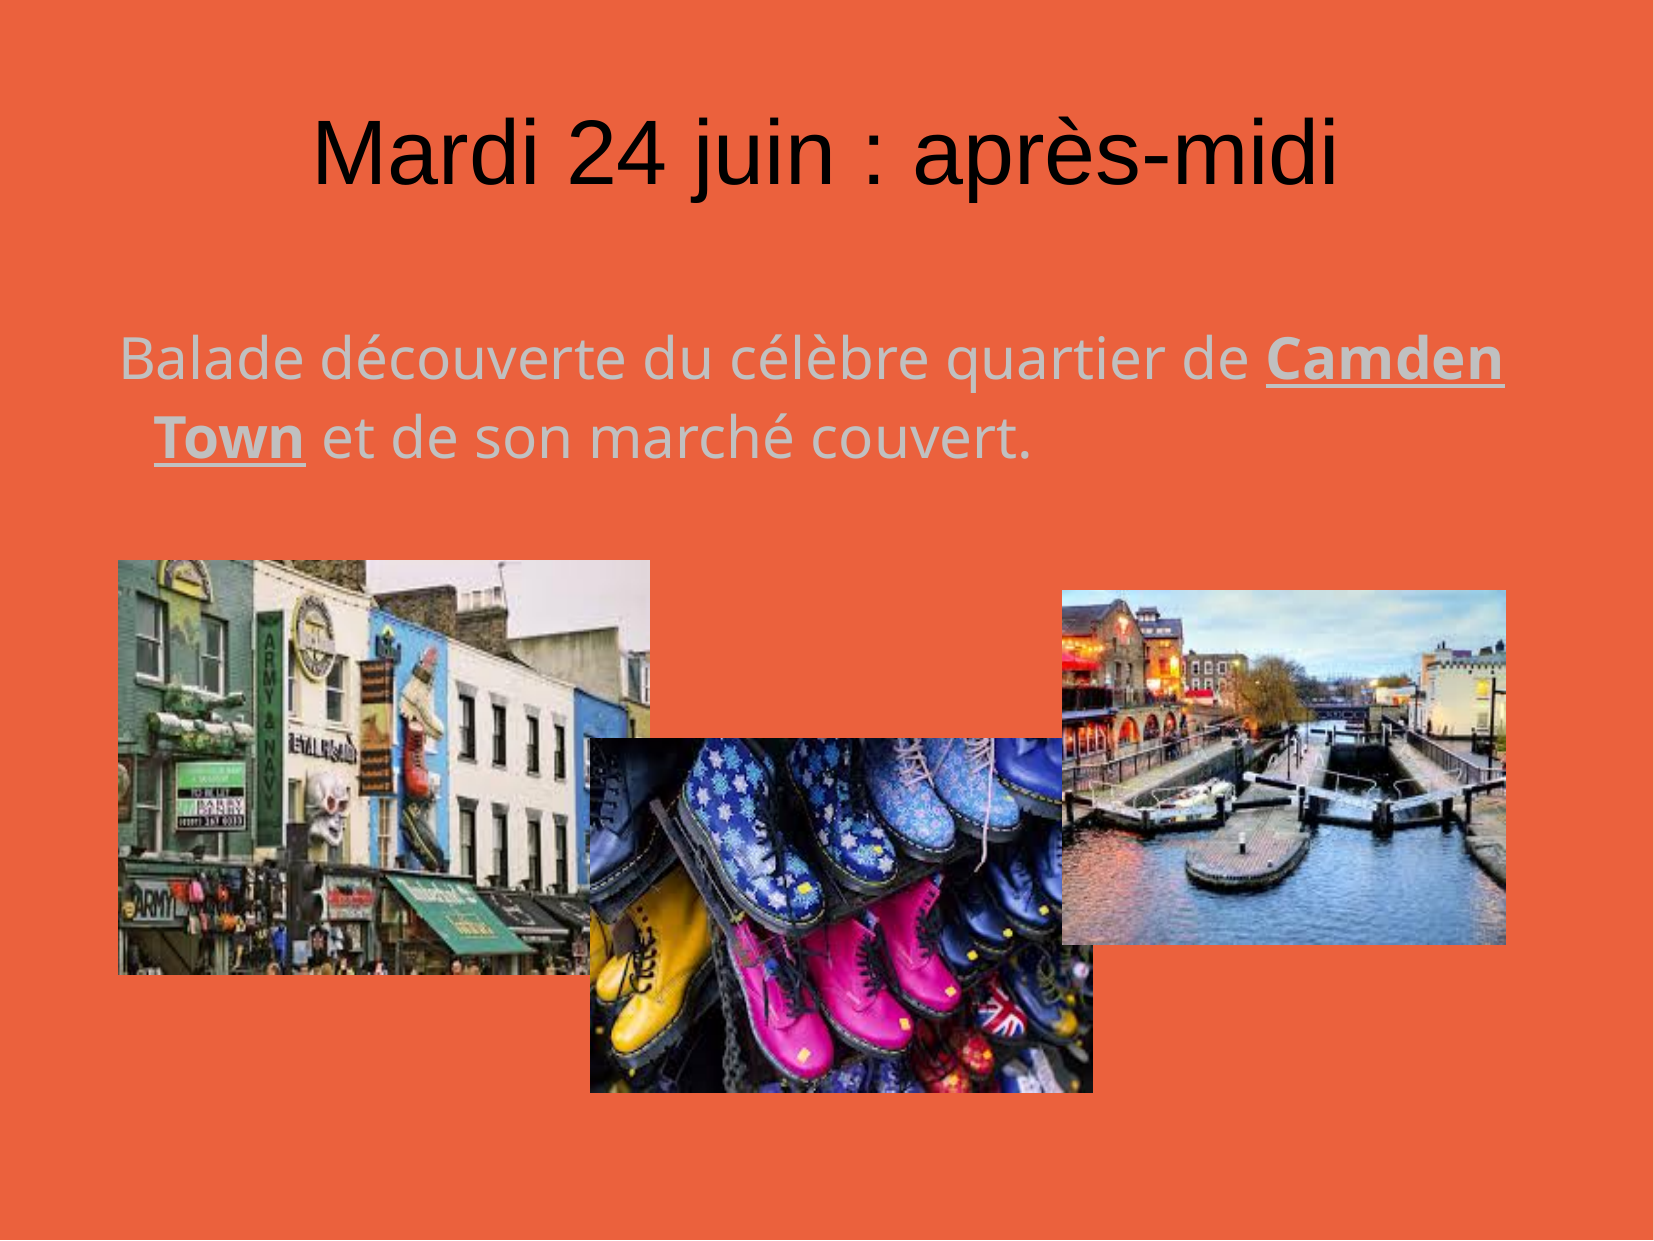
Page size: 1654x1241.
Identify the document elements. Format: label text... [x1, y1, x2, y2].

subtitle Balade découverte du célèbre quartier de Camden Town et de son marché couvert. [118, 229, 1558, 1118]
title Mardi 24 juin : après-midi [82, 49, 1571, 257]
picture [118, 560, 1506, 1093]
